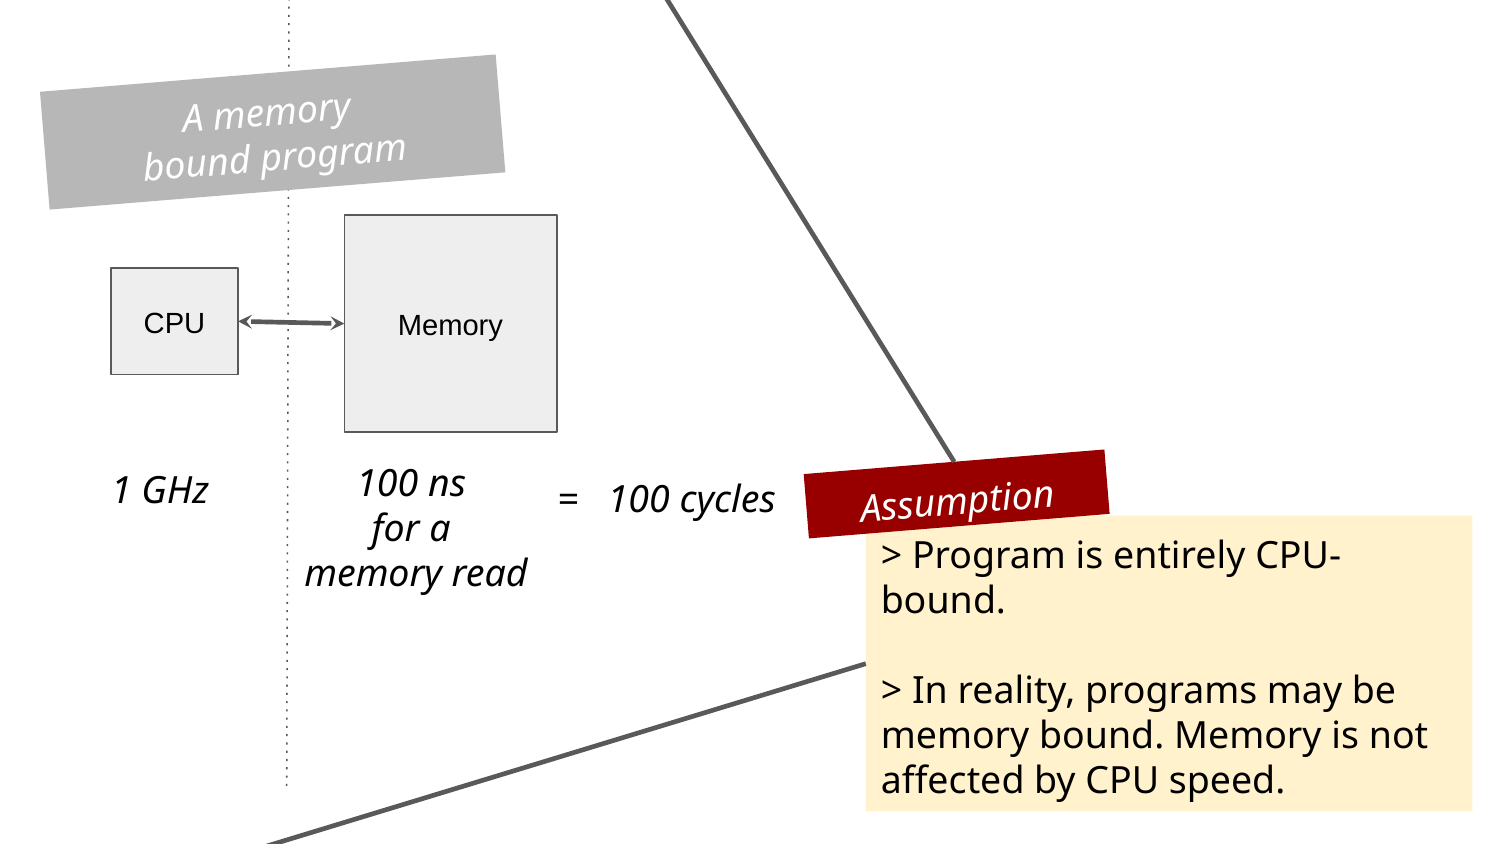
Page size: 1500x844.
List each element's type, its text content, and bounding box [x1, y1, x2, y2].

text_box > Program is entirely CPU-bound. > In reality, programs may be memory bound. Memory is not affected by CPU speed. [865, 515, 1473, 812]
text_box A memory bound program [39, 54, 506, 210]
text_box 1 GHz [12, 461, 308, 516]
text_box Assumption [804, 449, 1110, 539]
text_box CPU [110, 268, 239, 375]
text_box 100 ns for a memory read [288, 499, 544, 554]
text_box = 100 cycles [542, 470, 804, 525]
text_box Memory [344, 214, 558, 433]
